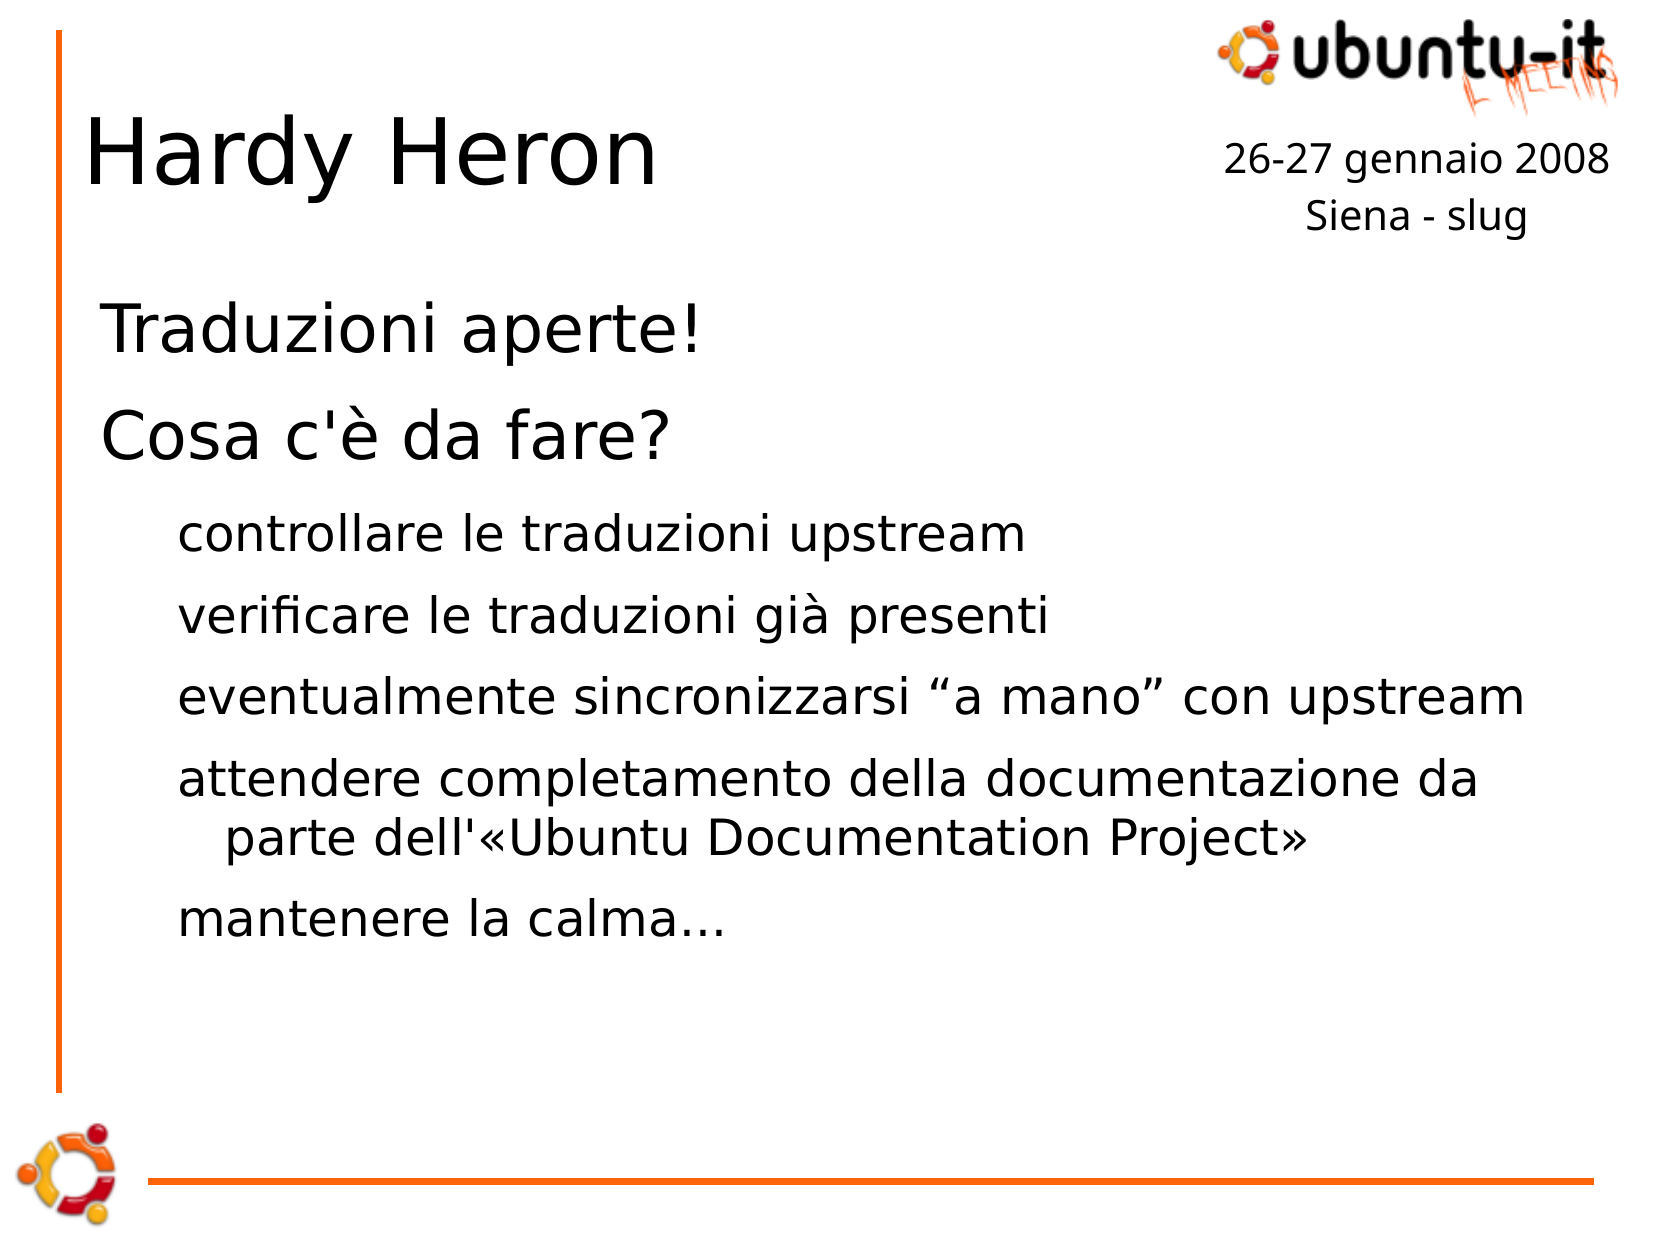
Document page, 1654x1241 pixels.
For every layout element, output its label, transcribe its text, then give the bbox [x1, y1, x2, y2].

picture [1210, 19, 1628, 119]
picture [14, 1122, 119, 1229]
list Traduzioni aperte! Cosa c'è da fare? controllare le traduzioni upstream verificare le traduzioni già presenti eventualmente sincronizzarsi “a mano” con upstream attendere completamento della documentazione da parte dell'«Ubuntu Documentation Project» mantenere la calma... [82, 290, 1571, 1094]
title Hardy Heron [82, 56, 1571, 250]
